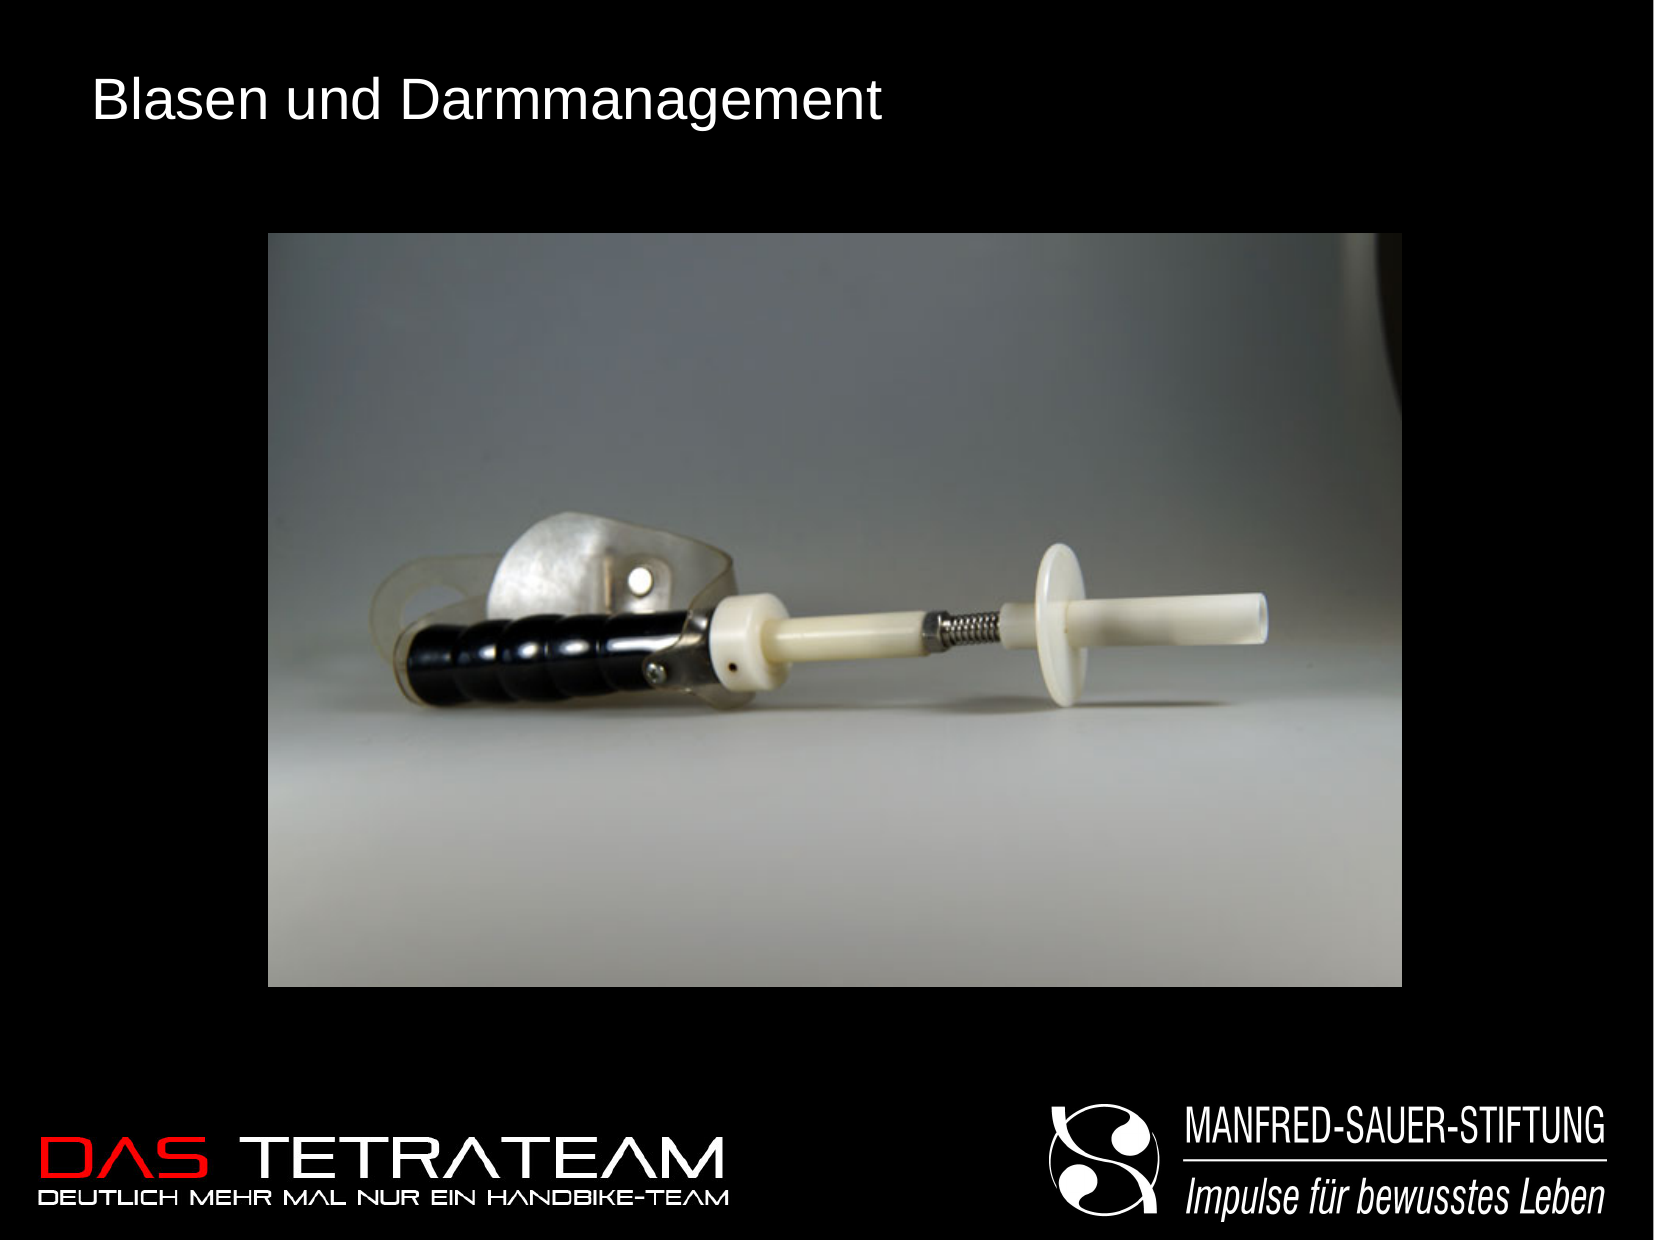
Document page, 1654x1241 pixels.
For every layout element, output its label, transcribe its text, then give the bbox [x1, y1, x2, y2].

picture [16, 1121, 762, 1216]
picture [268, 233, 1402, 987]
picture [1049, 1104, 1607, 1222]
text_box Blasen und Darmmanagement [76, 59, 1123, 139]
